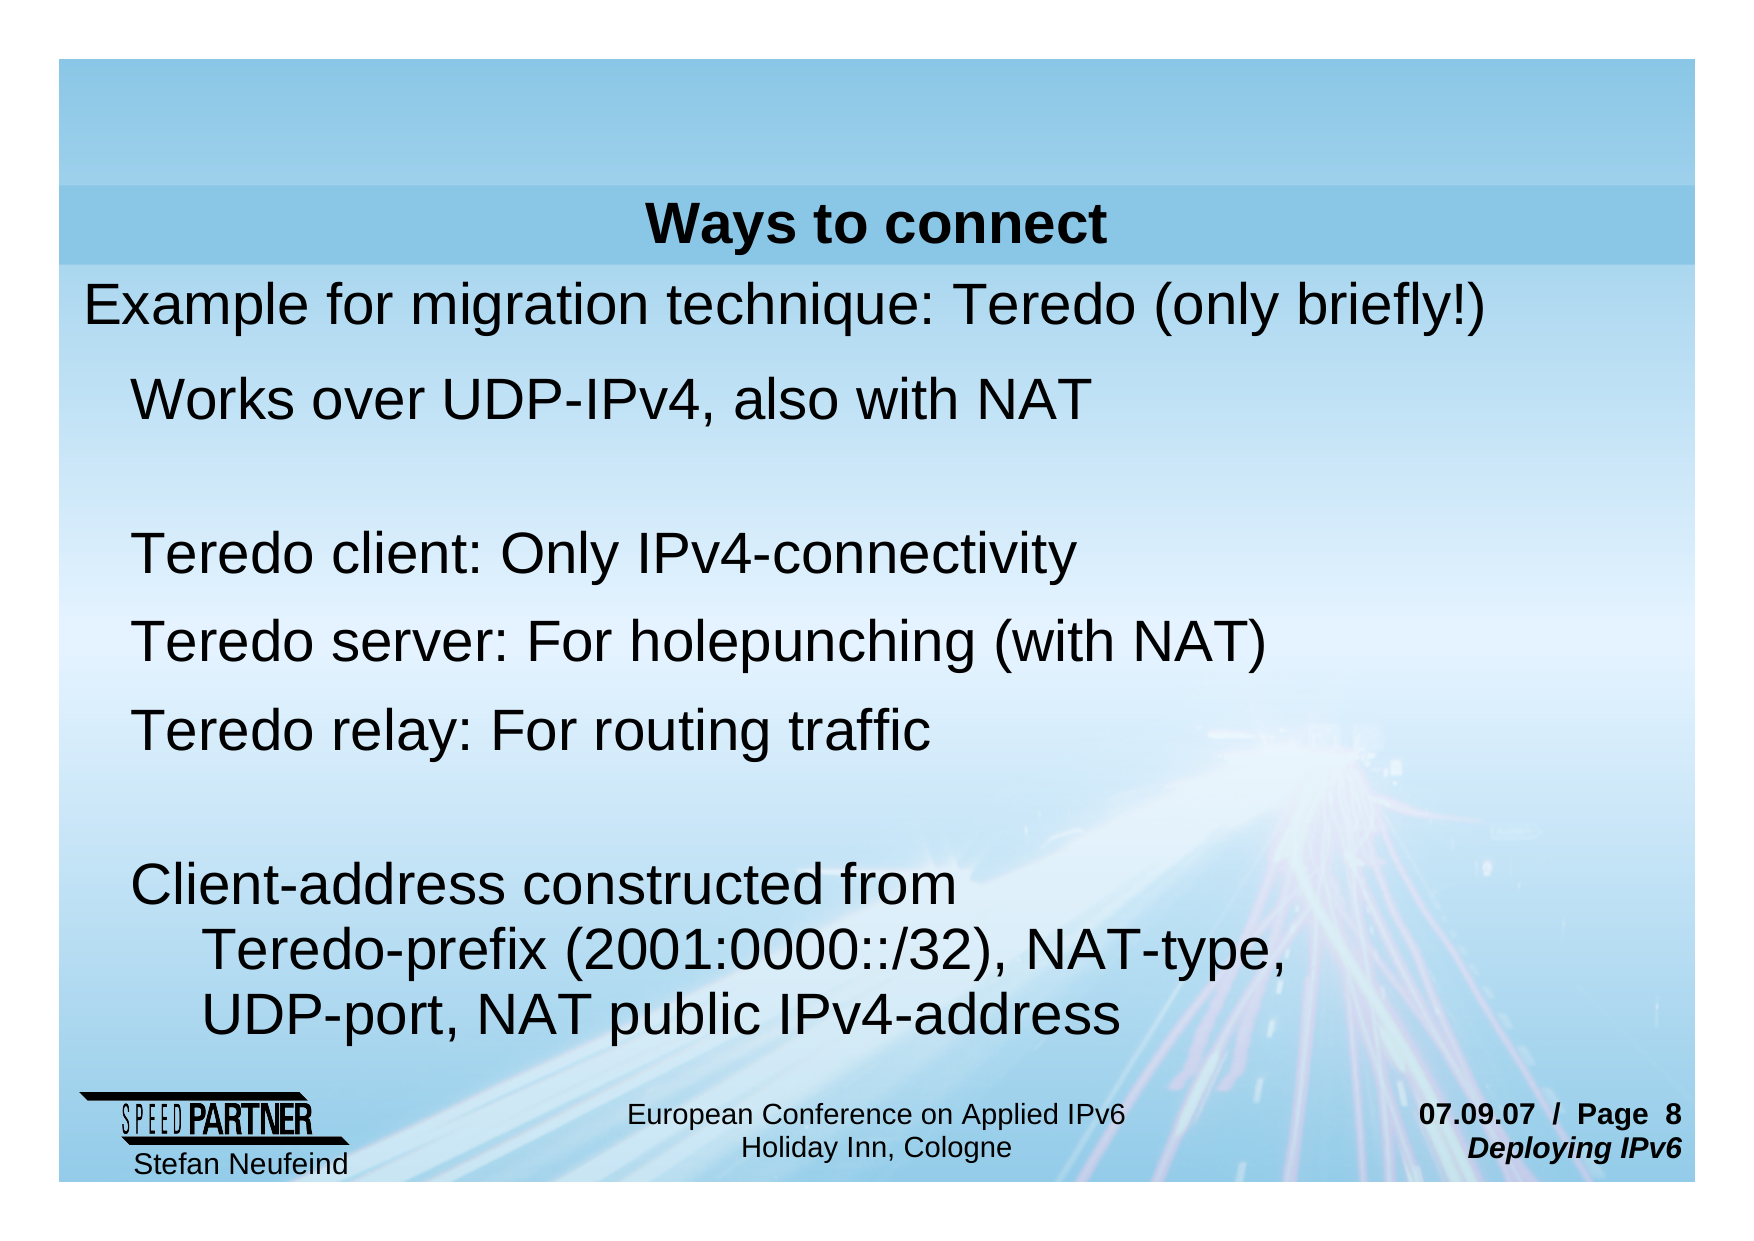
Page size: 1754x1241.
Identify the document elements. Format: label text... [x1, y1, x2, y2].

title Ways to connect [59, 190, 1695, 257]
picture [59, 59, 1695, 185]
picture [59, 265, 1695, 1182]
list Example for migration technique: Teredo (only briefly!) Works over UDP-IPv4, also with NAT Teredo client: Only IPv4-connectivity Teredo server: For holepunching (with NAT) Teredo relay: For routing traffic Client-address constructed from Teredo-prefix (2001:0000::/32), NAT-type, UDP-port, NAT public IPv4-address [71, 272, 1695, 1055]
